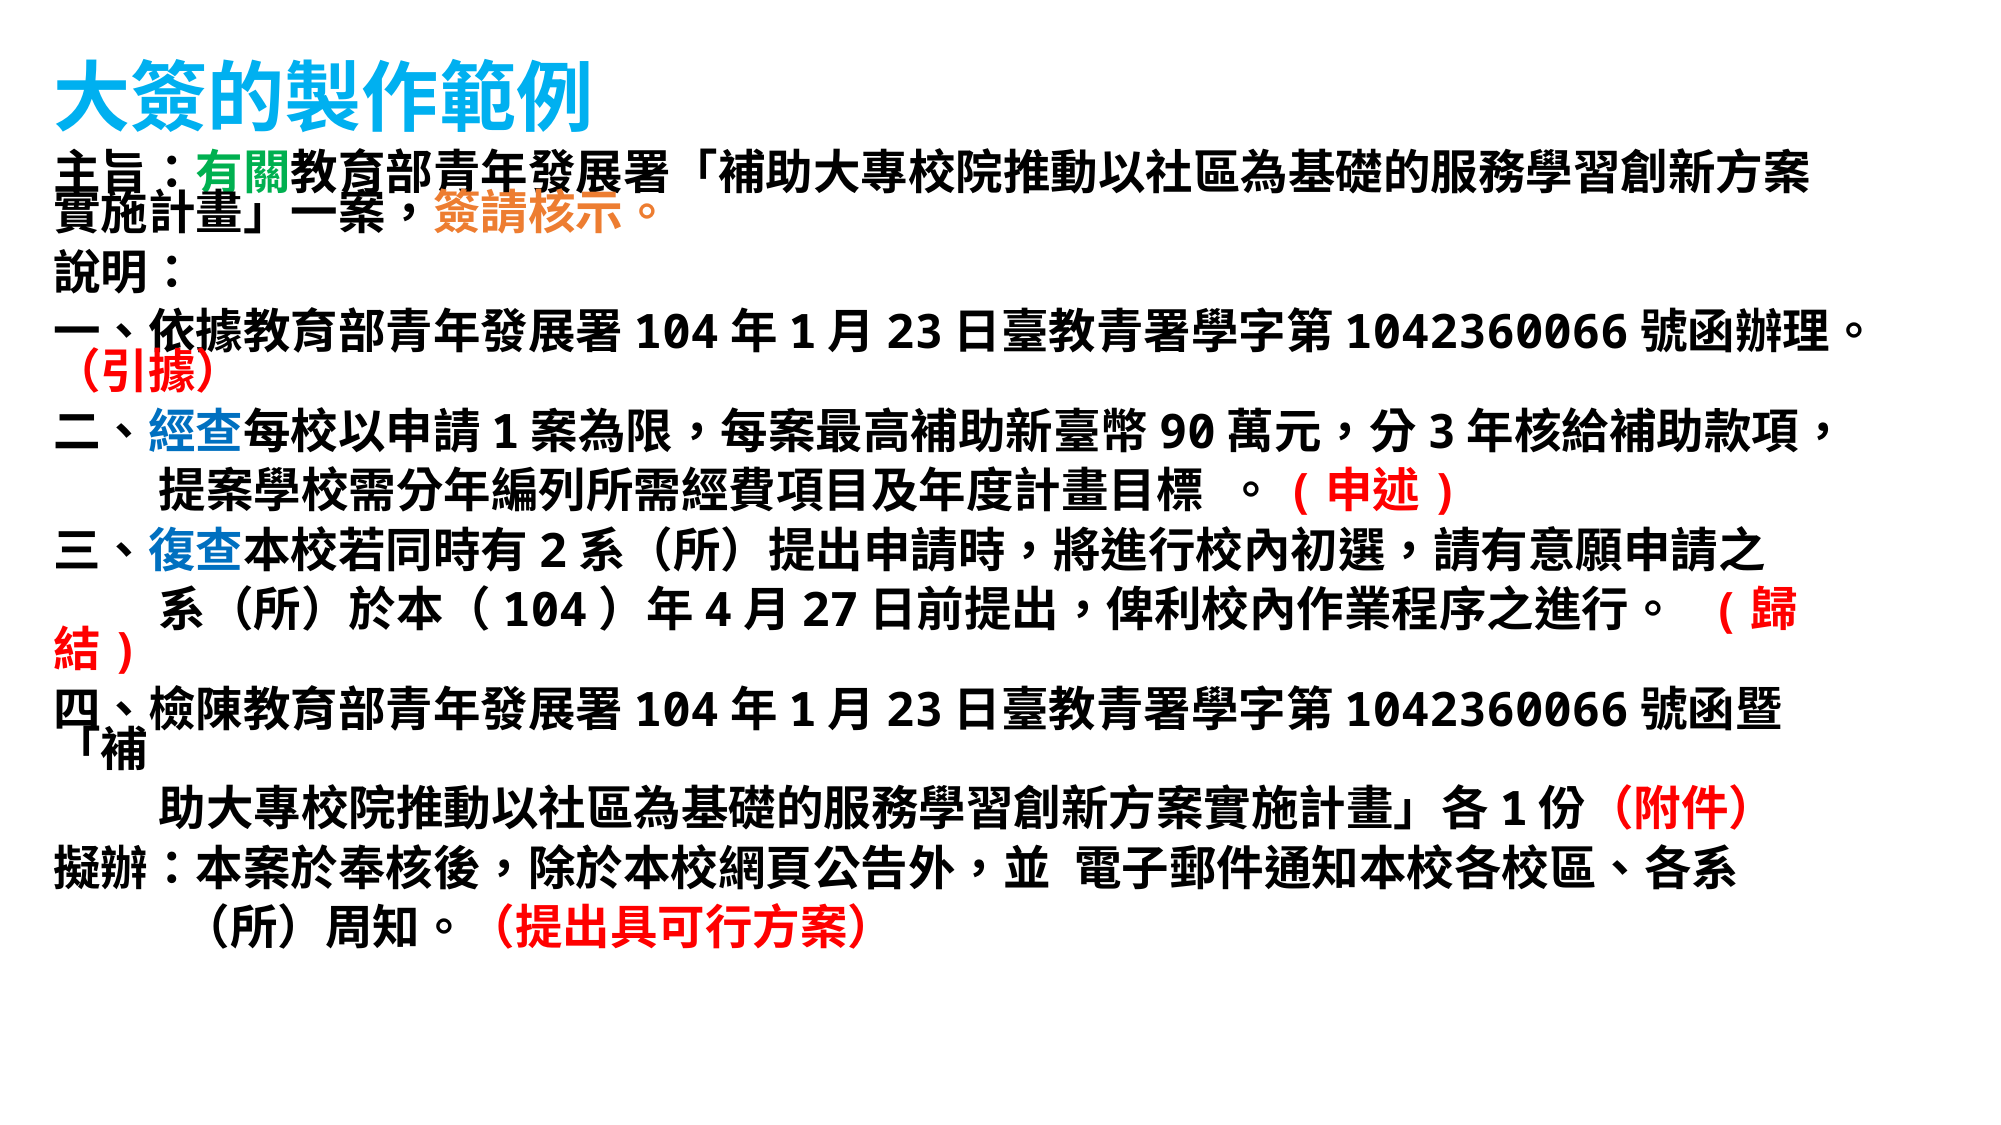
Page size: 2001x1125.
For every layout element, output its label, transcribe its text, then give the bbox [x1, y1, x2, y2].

list 大簽的製作範例 主旨：有關教育部青年發展署「補助大專校院推動以社區為基礎的服務學習創新方案實施計畫」一案，簽請核示。 說明： 一、依據教育部青年發展署104年1月23日臺教青署學字第1042360066號函辦理。（引據） 二、經查每校以申請1案為限，每案最高補助新臺幣90萬元，分3年核給補助款項， 提案學校需分年編列所需經費項目及年度計畫目標 。(申述) 三、復查本校若同時有2系（所）提出申請時，將進行校內初選，請有意願申請之 系（所）於本（104）年4月27日前提出，俾利校內作業程序之進行。 (歸結) 四、檢陳教育部青年發展署104年1月23日臺教青署學字第1042360066號函暨「補 助大專校院推動以社區為基礎的服務學習創新方案實施計畫」各1份（附件） 擬辦：本案於奉核後，除於本校網頁公告外，並 電子郵件通知本校各校區、各系 （所）周知。（提出具可行方案） [38, 65, 1859, 977]
